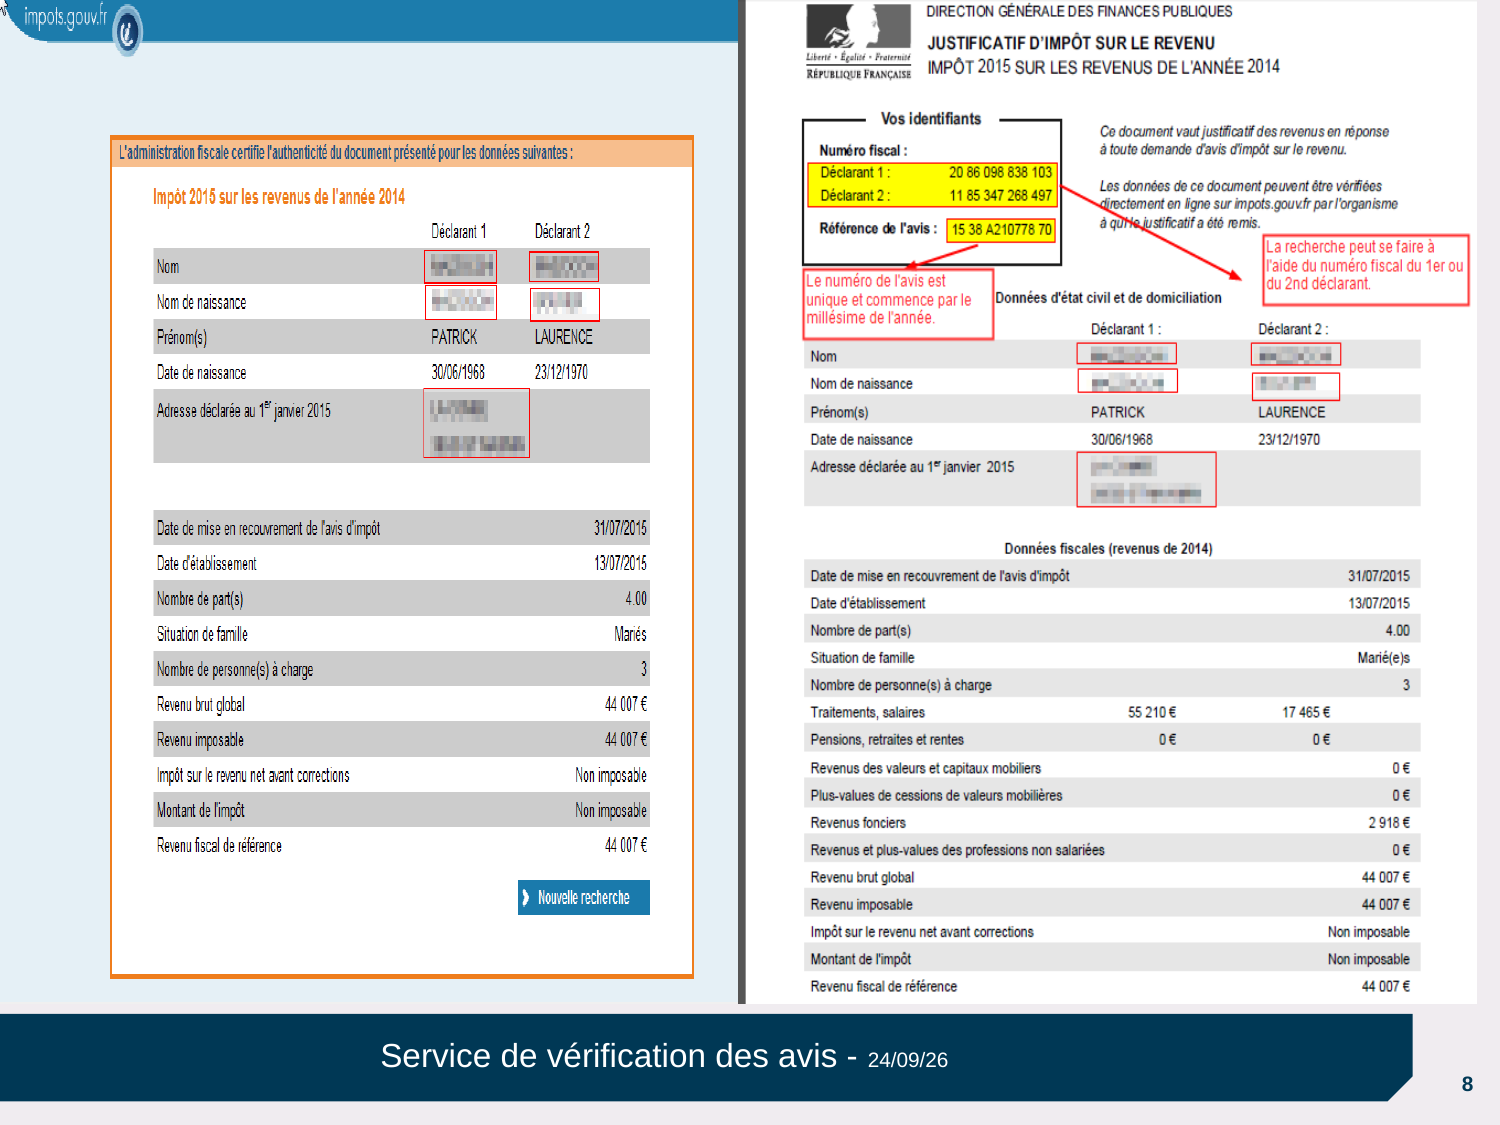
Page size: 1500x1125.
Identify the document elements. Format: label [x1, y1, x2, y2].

picture [0, 0, 1477, 1004]
